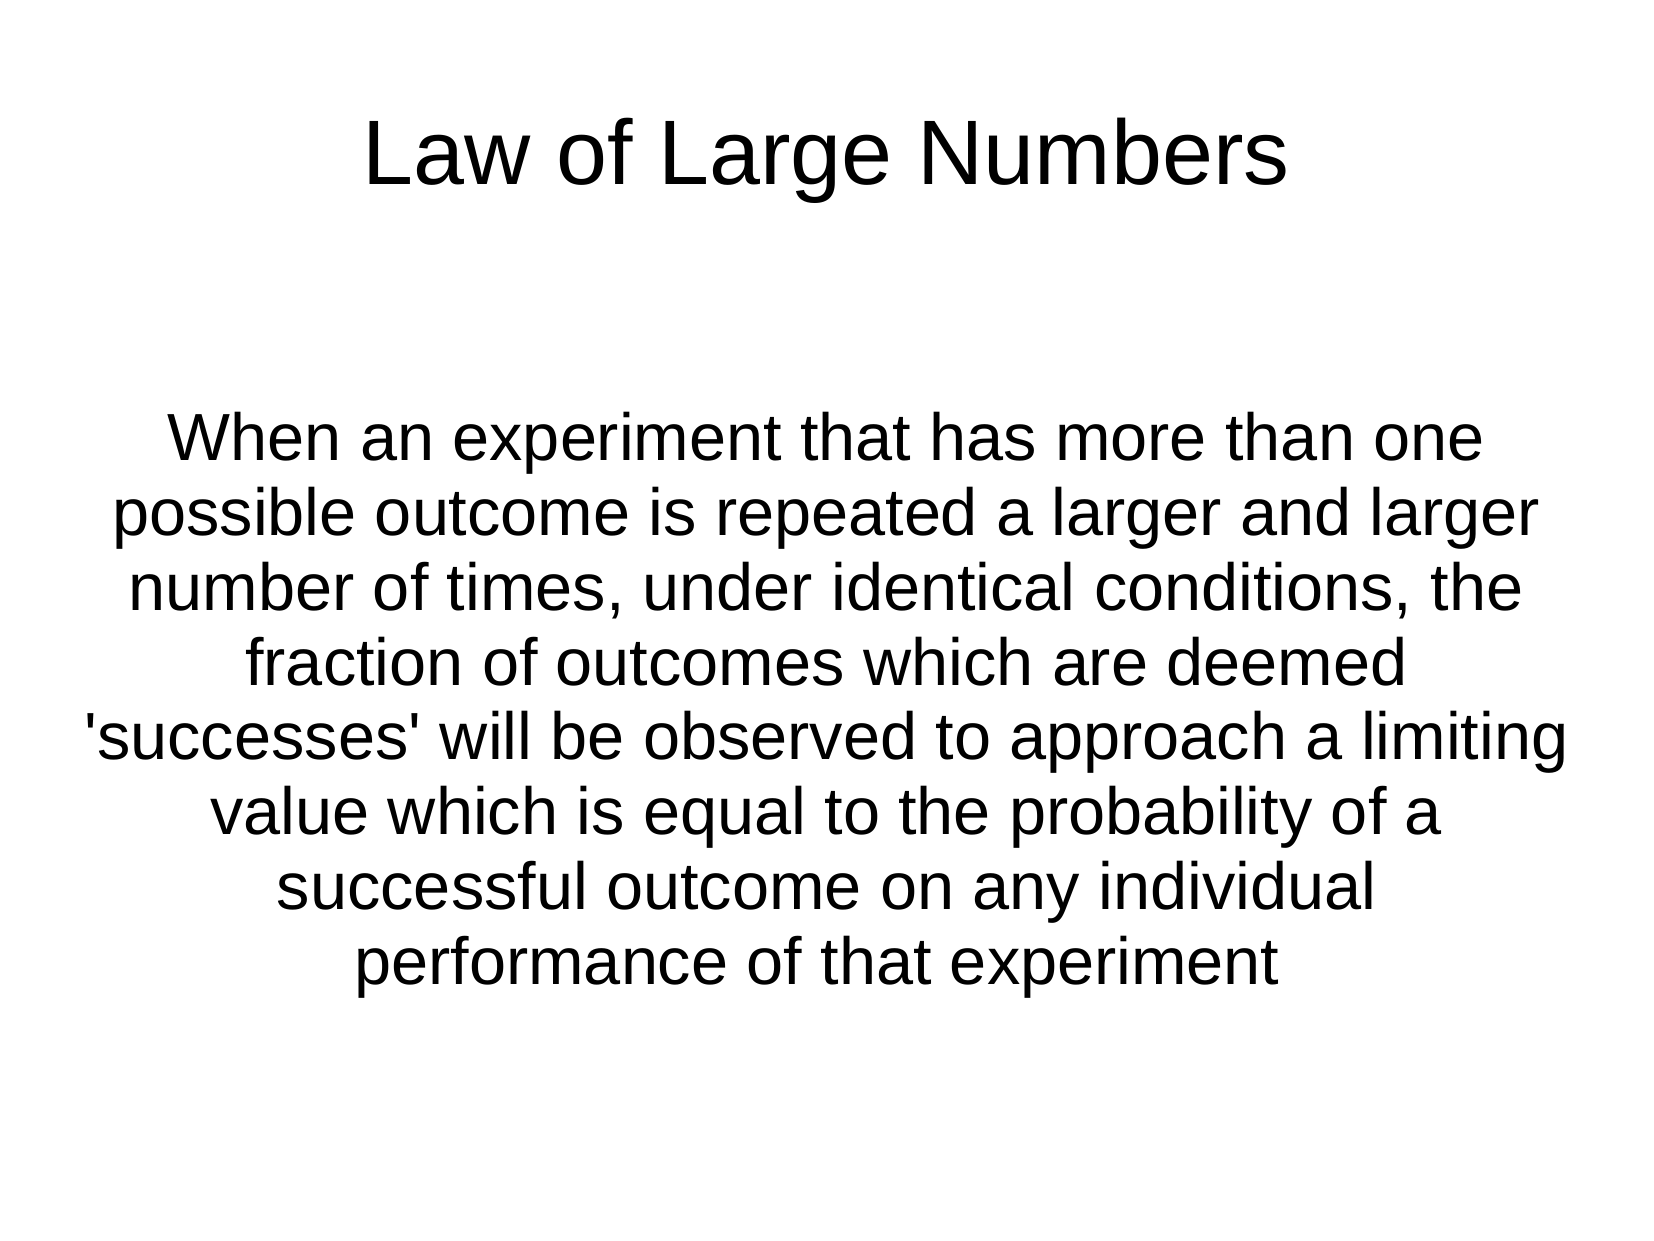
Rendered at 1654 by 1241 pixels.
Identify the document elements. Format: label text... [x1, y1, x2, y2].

subtitle When an experiment that has more than one possible outcome is repeated a larger and larger number of times, under identical conditions, the fraction of outcomes which are deemed 'successes' will be observed to approach a limiting value which is equal to the probability of a successful outcome on any individual performance of that experiment [82, 290, 1571, 1109]
title Law of Large Numbers [82, 56, 1571, 250]
